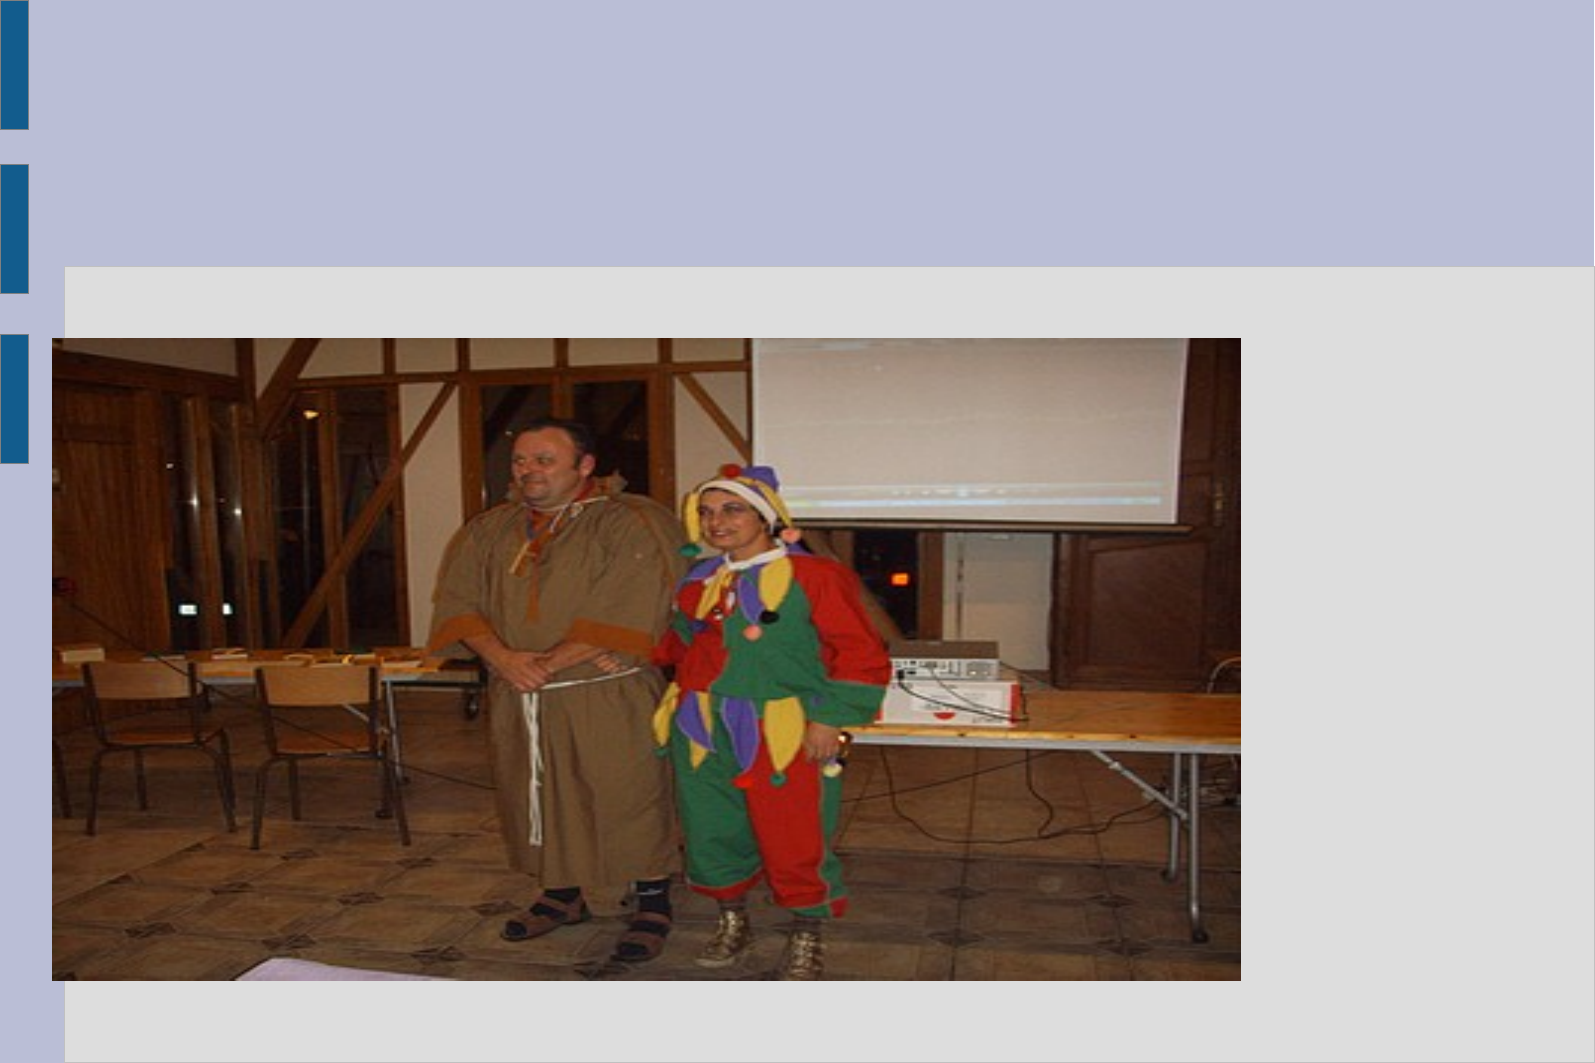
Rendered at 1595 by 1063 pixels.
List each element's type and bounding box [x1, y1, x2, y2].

picture [52, 338, 1241, 981]
